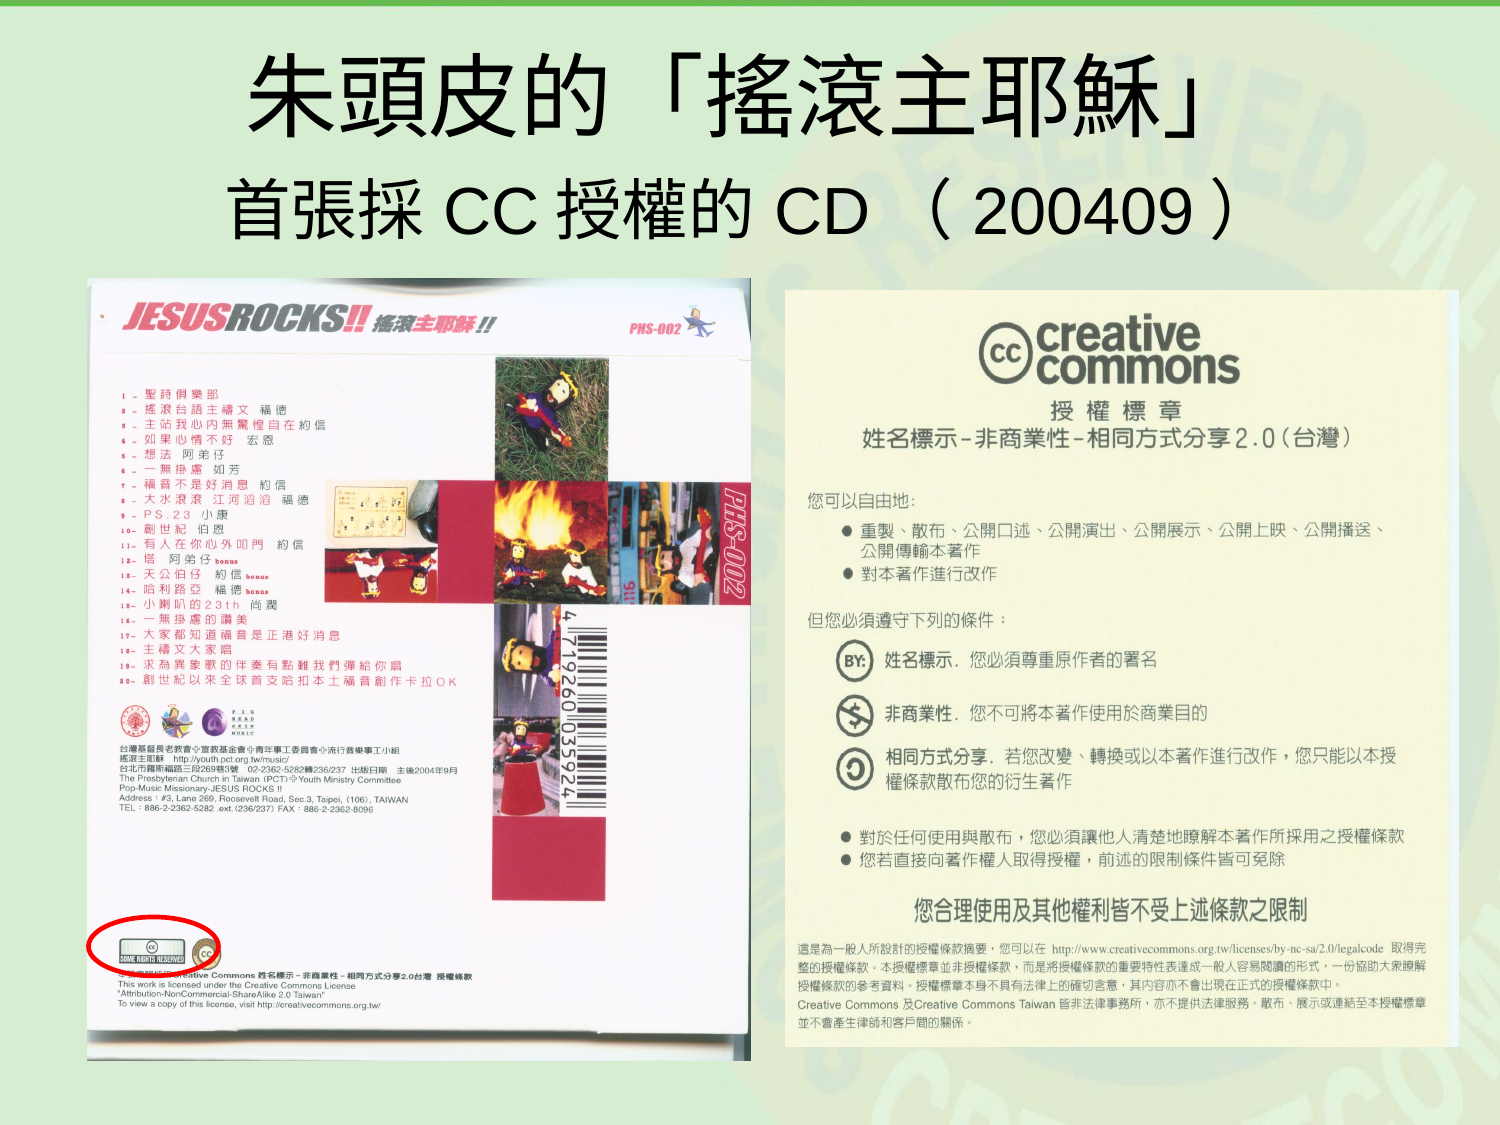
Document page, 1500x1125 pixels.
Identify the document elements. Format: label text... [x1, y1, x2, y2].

picture [0, 0, 1500, 1125]
title 朱頭皮的「搖滾主耶穌」 首張採CC授權的CD（200409） [75, 36, 1426, 242]
